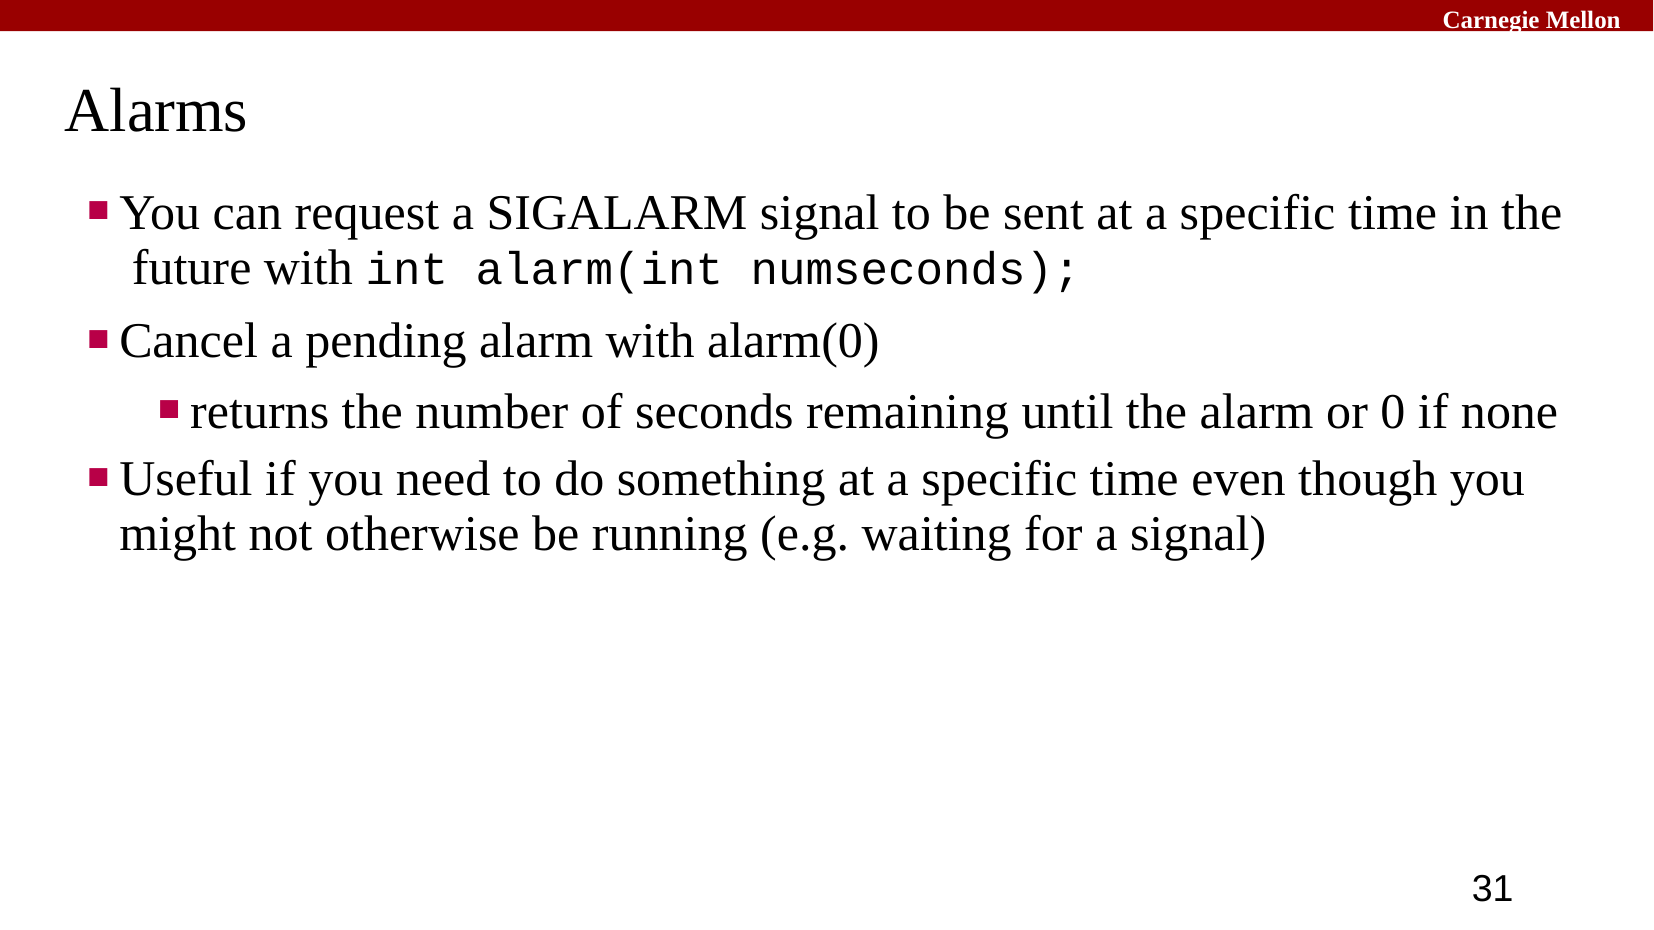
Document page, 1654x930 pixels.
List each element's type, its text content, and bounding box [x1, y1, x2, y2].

list You can request a SIGALARM signal to be sent at a specific time in the future with int alarm(int numseconds); Cancel a pending alarm with alarm(0) returns the number of seconds remaining until the alarm or 0 if none Useful if you need to do something at a specific time even though you might not otherwise be running (e.g. waiting for a signal) [71, 184, 1576, 859]
title Alarms [64, 58, 1576, 163]
